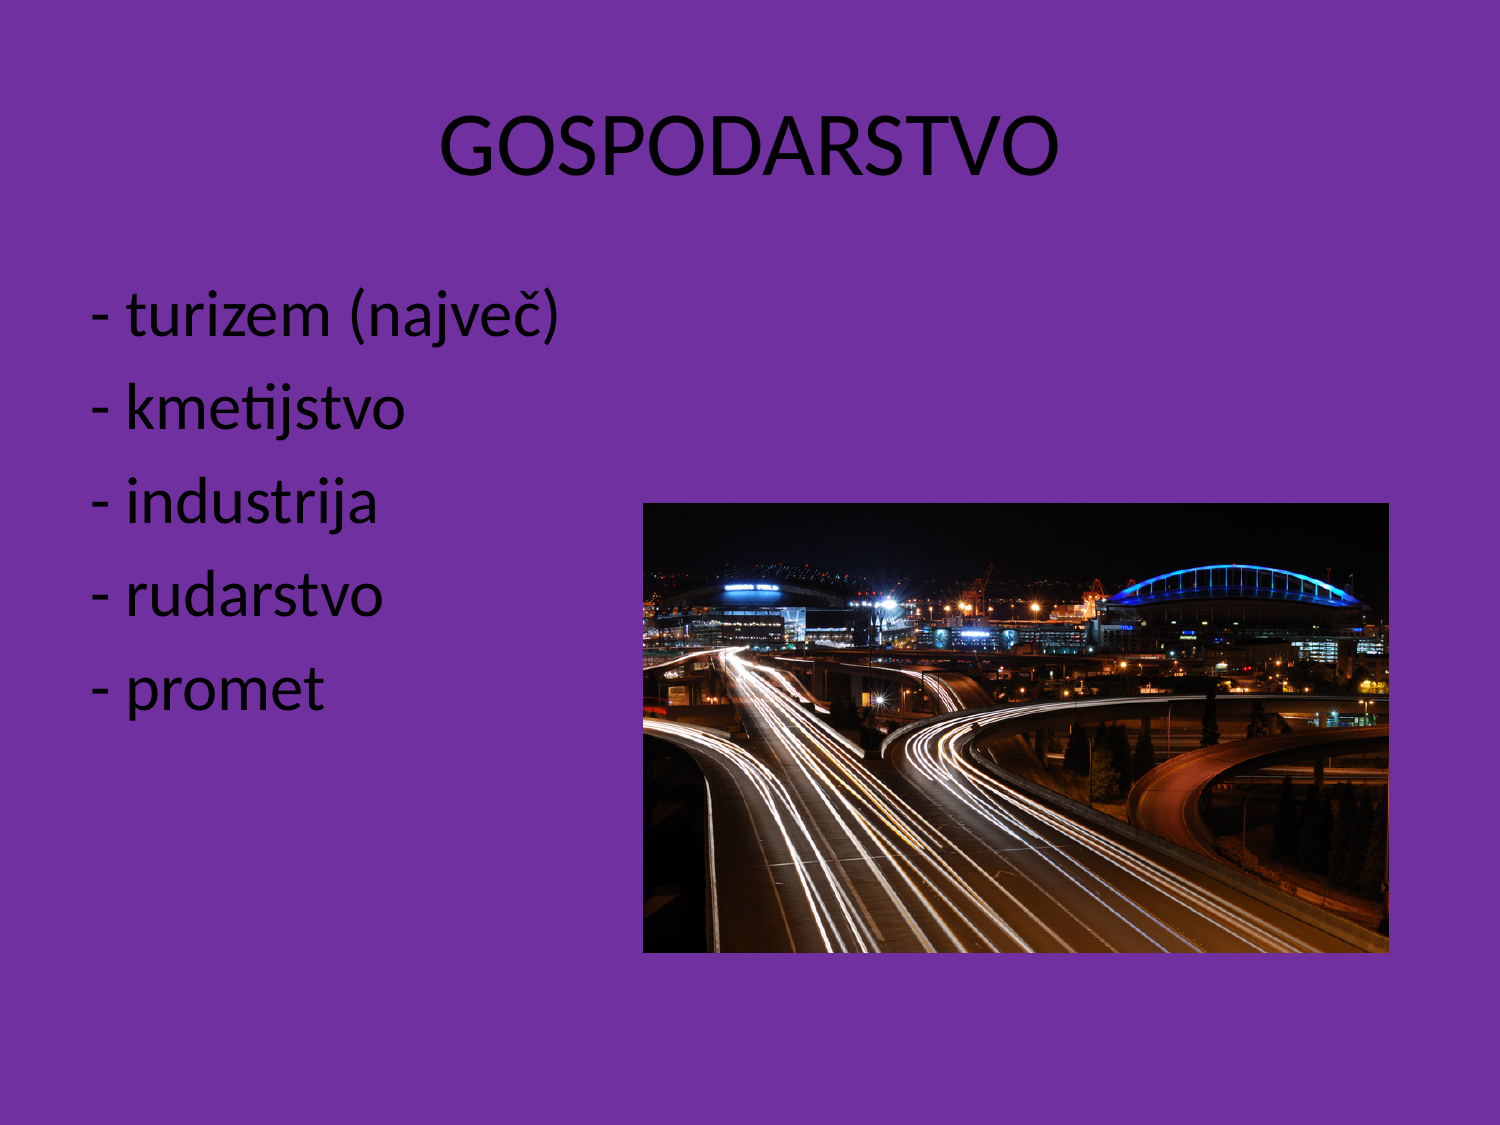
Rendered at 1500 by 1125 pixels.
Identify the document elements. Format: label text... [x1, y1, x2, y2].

picture [643, 503, 1389, 953]
list - turizem (največ) - kmetijstvo - industrija - rudarstvo - promet [75, 262, 1425, 1005]
title GOSPODARSTVO [75, 45, 1425, 233]
